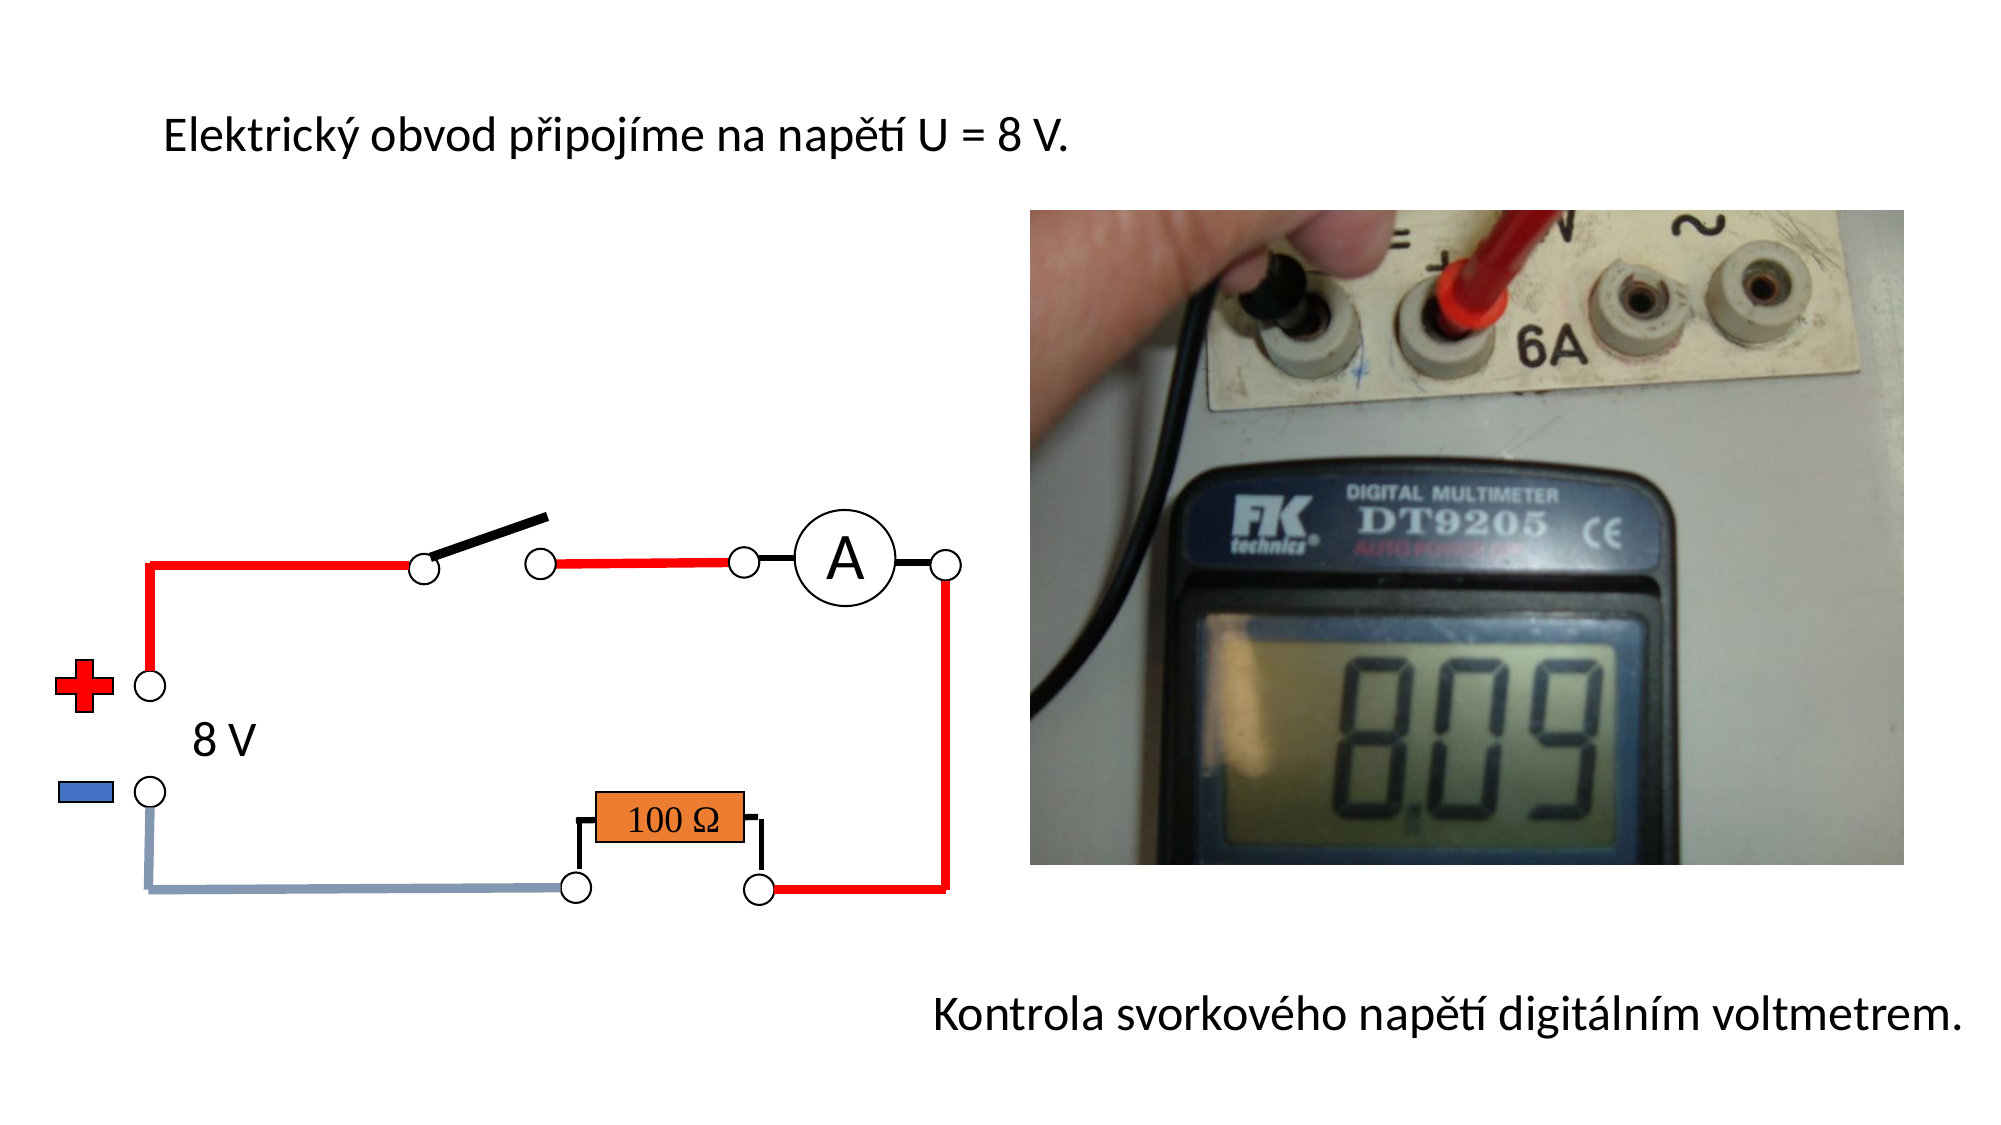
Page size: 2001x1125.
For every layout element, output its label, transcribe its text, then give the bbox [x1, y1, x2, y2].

text_box Elektrický obvod připojíme na napětí U = 8 V. [149, 93, 1085, 169]
text_box [59, 782, 113, 802]
text_box A [872, 596, 880, 601]
text_box [408, 553, 440, 585]
text_box A [811, 512, 880, 601]
text_box [930, 549, 961, 581]
text_box [55, 659, 113, 712]
text_box [561, 872, 592, 903]
text_box [134, 776, 166, 807]
text_box [743, 874, 774, 905]
text_box 100 Ω [612, 787, 736, 848]
text_box A [811, 505, 880, 521]
text_box 8 V [177, 699, 273, 775]
text_box [525, 548, 556, 580]
text_box [736, 791, 744, 843]
text_box Kontrola svorkového napětí digitálním voltmetrem. [918, 973, 1980, 1049]
text_box [134, 671, 166, 702]
text_box [596, 791, 612, 843]
text_box [728, 547, 760, 578]
picture [1030, 210, 1904, 865]
